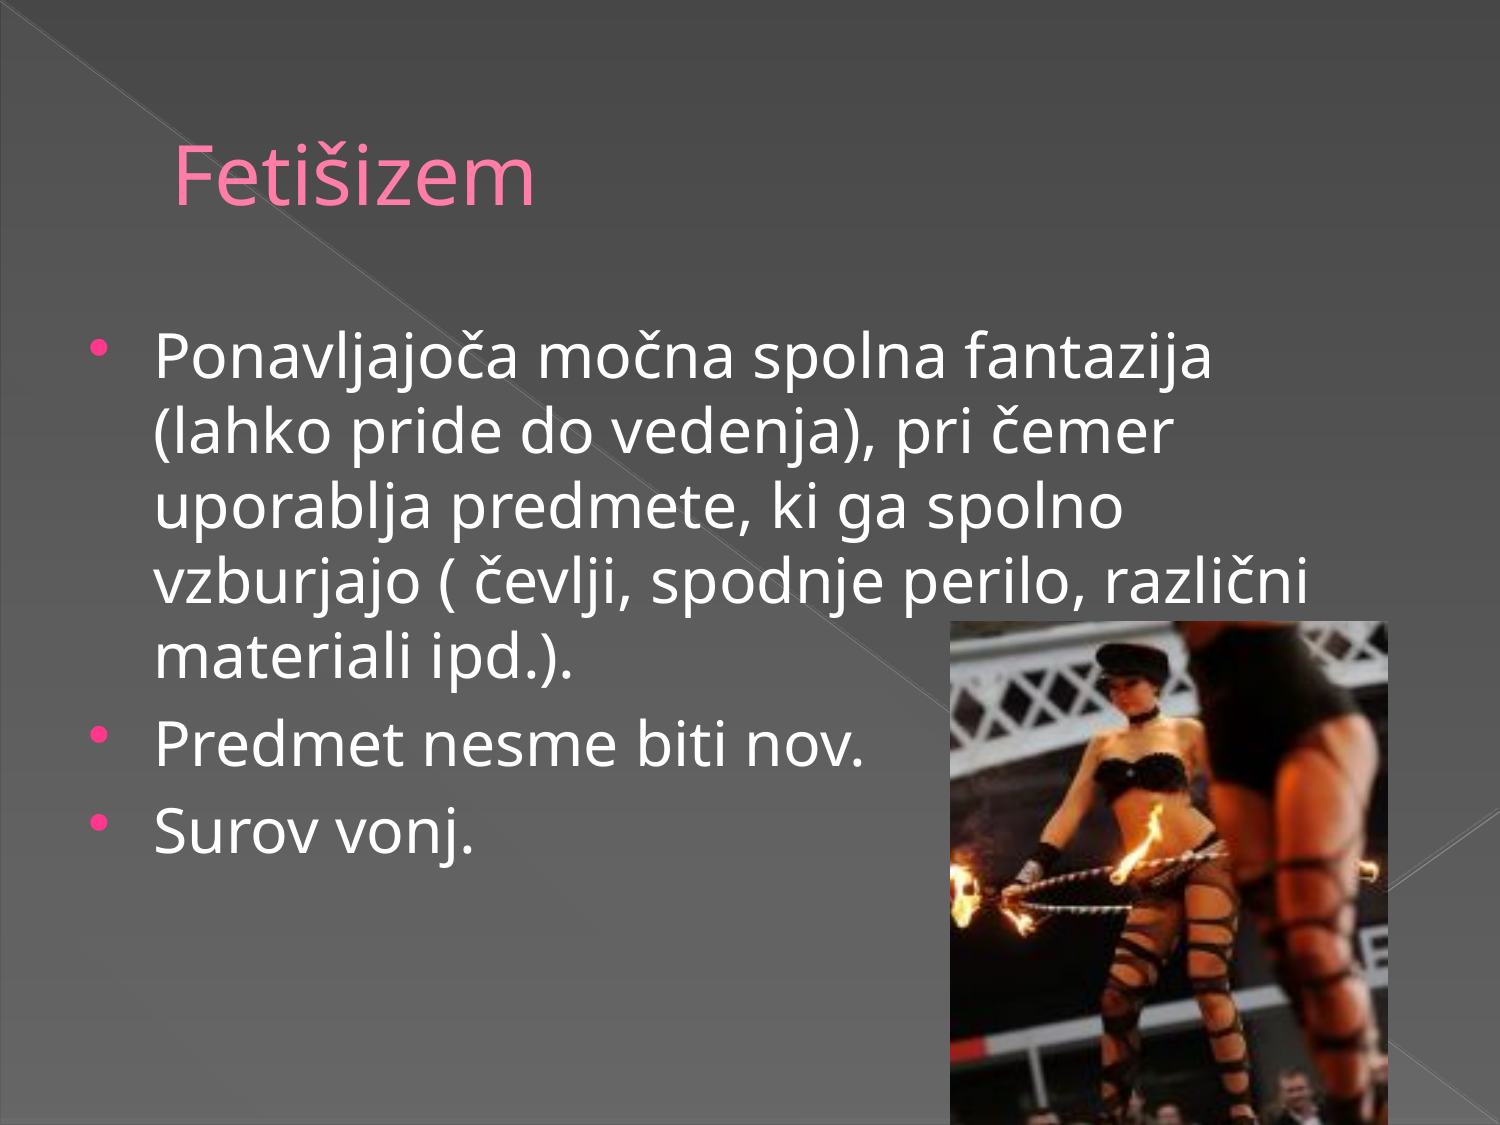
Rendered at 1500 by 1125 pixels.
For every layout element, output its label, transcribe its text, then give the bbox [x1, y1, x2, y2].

list Ponavljajoča močna spolna fantazija (lahko pride do vedenja), pri čemer uporablja predmete, ki ga spolno vzburjajo ( čevlji, spodnje perilo, različni materiali ipd.). Predmet nesme biti nov. Surov vonj. [64, 308, 1425, 894]
title Fetišizem [76, 42, 1427, 302]
picture [950, 894, 1388, 1125]
